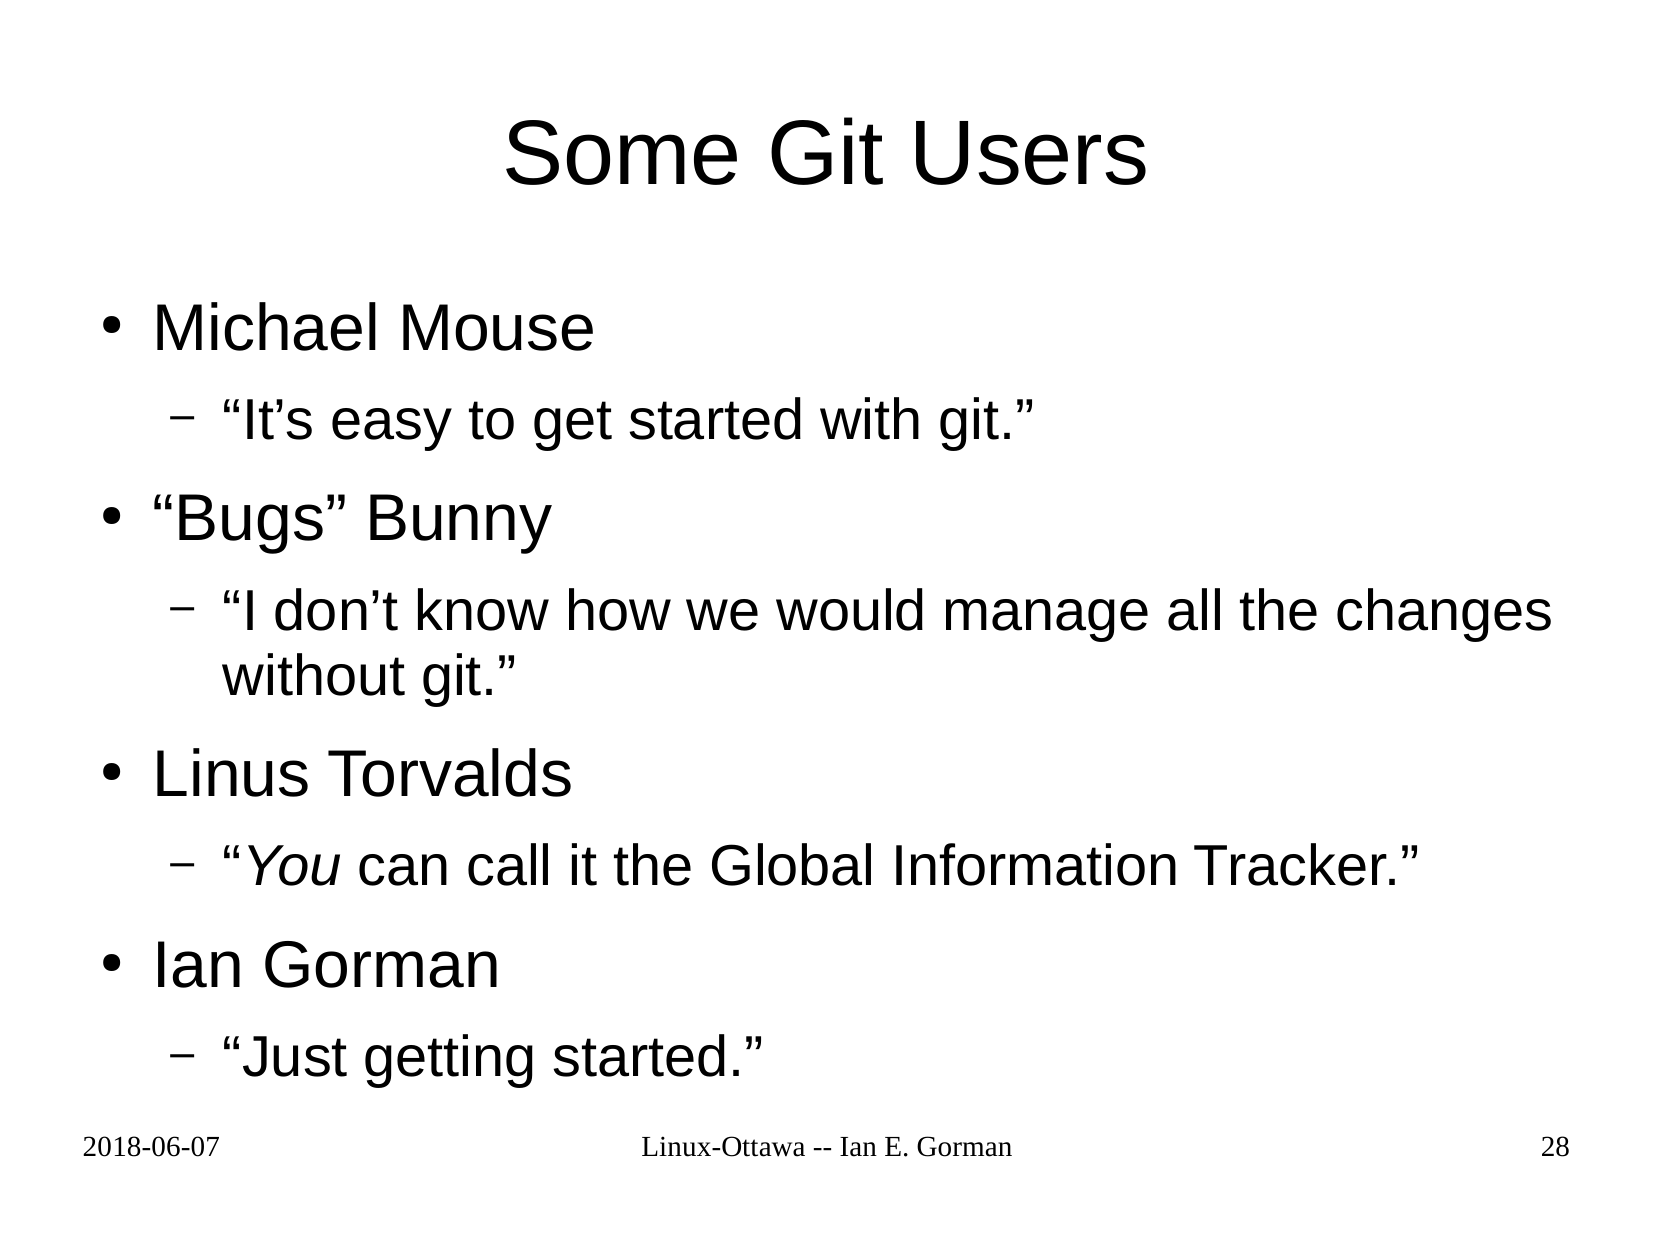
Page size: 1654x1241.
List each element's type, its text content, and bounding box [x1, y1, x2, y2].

list Michael Mouse “It’s easy to get started with git.” “Bugs” Bunny “I don’t know how we would manage all the changes without git.” Linus Torvalds “You can call it the Global Information Tracker.” Ian Gorman “Just getting started.” [82, 290, 1571, 1096]
title Some Git Users [82, 49, 1571, 257]
